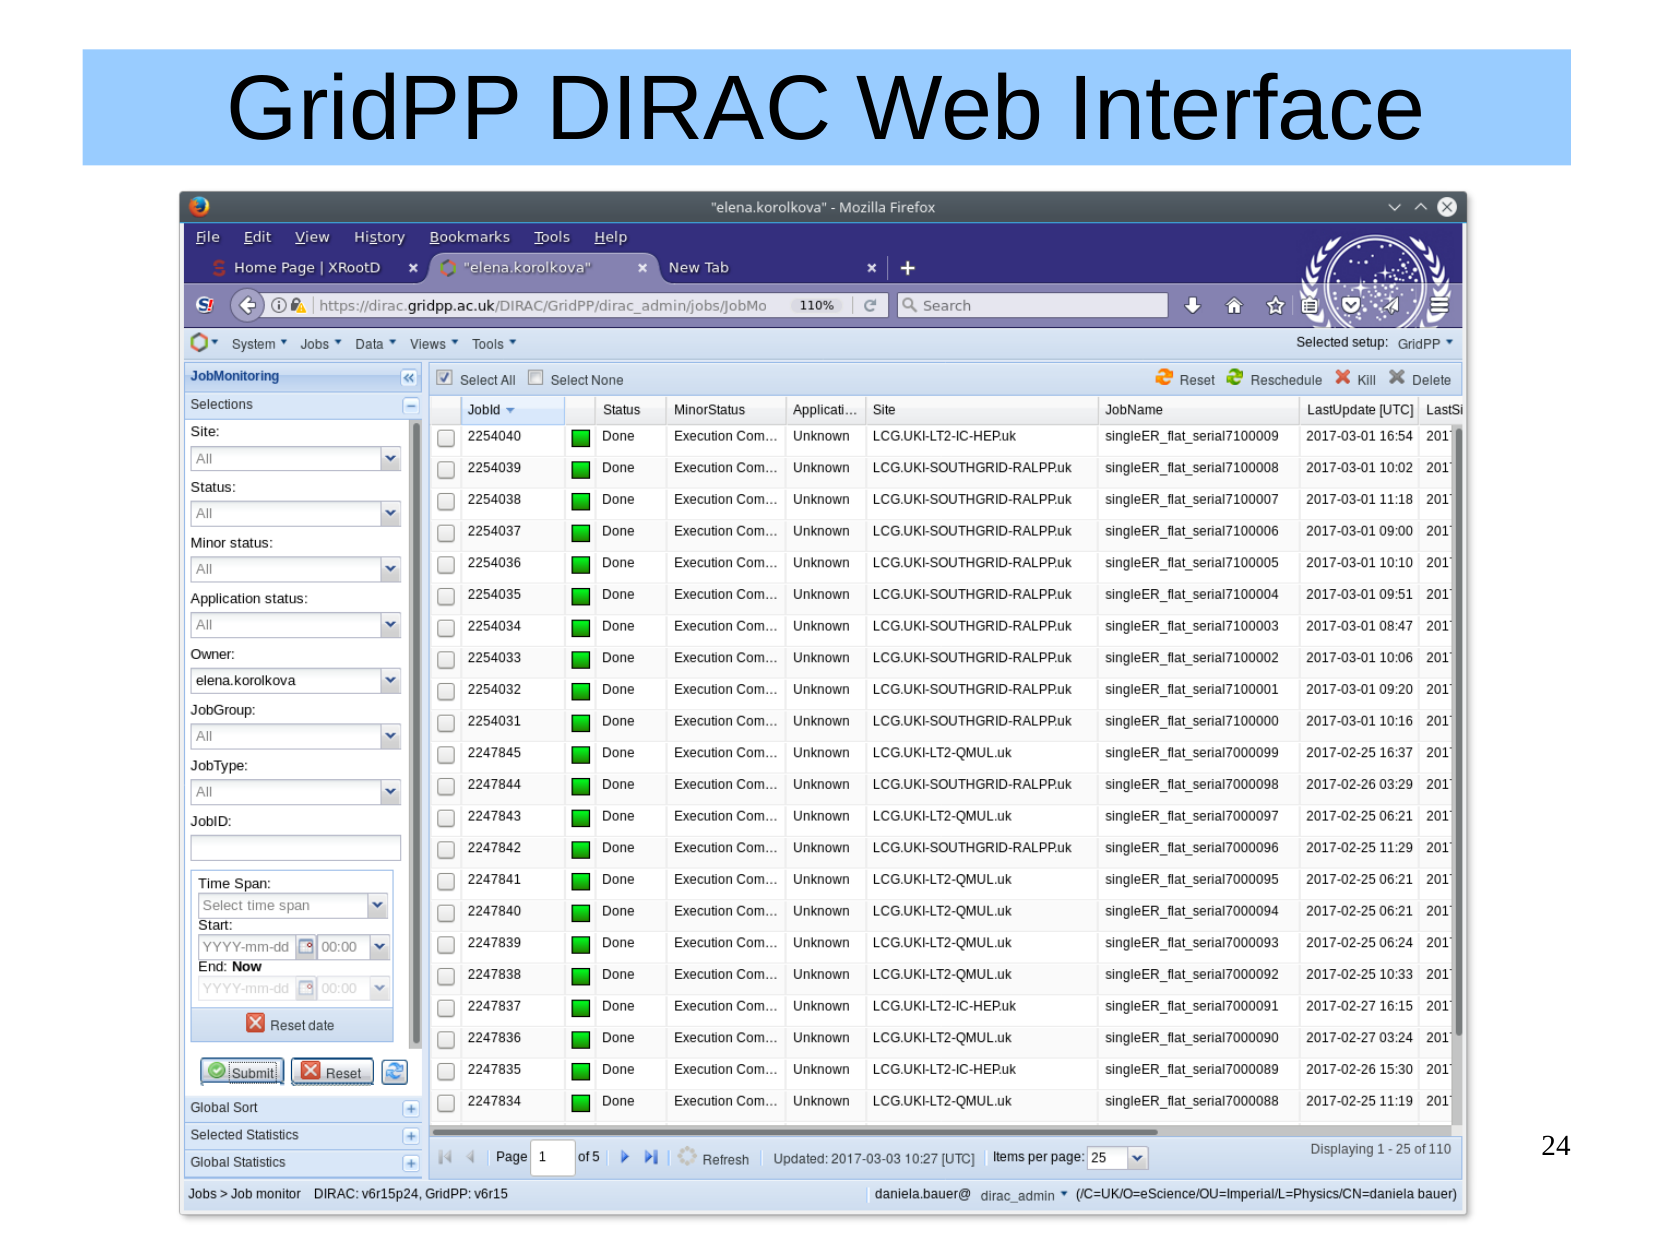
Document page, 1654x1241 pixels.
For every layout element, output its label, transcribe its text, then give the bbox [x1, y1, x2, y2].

picture [172, 184, 1481, 1229]
title GridPP DIRAC Web Interface [82, 49, 1571, 166]
